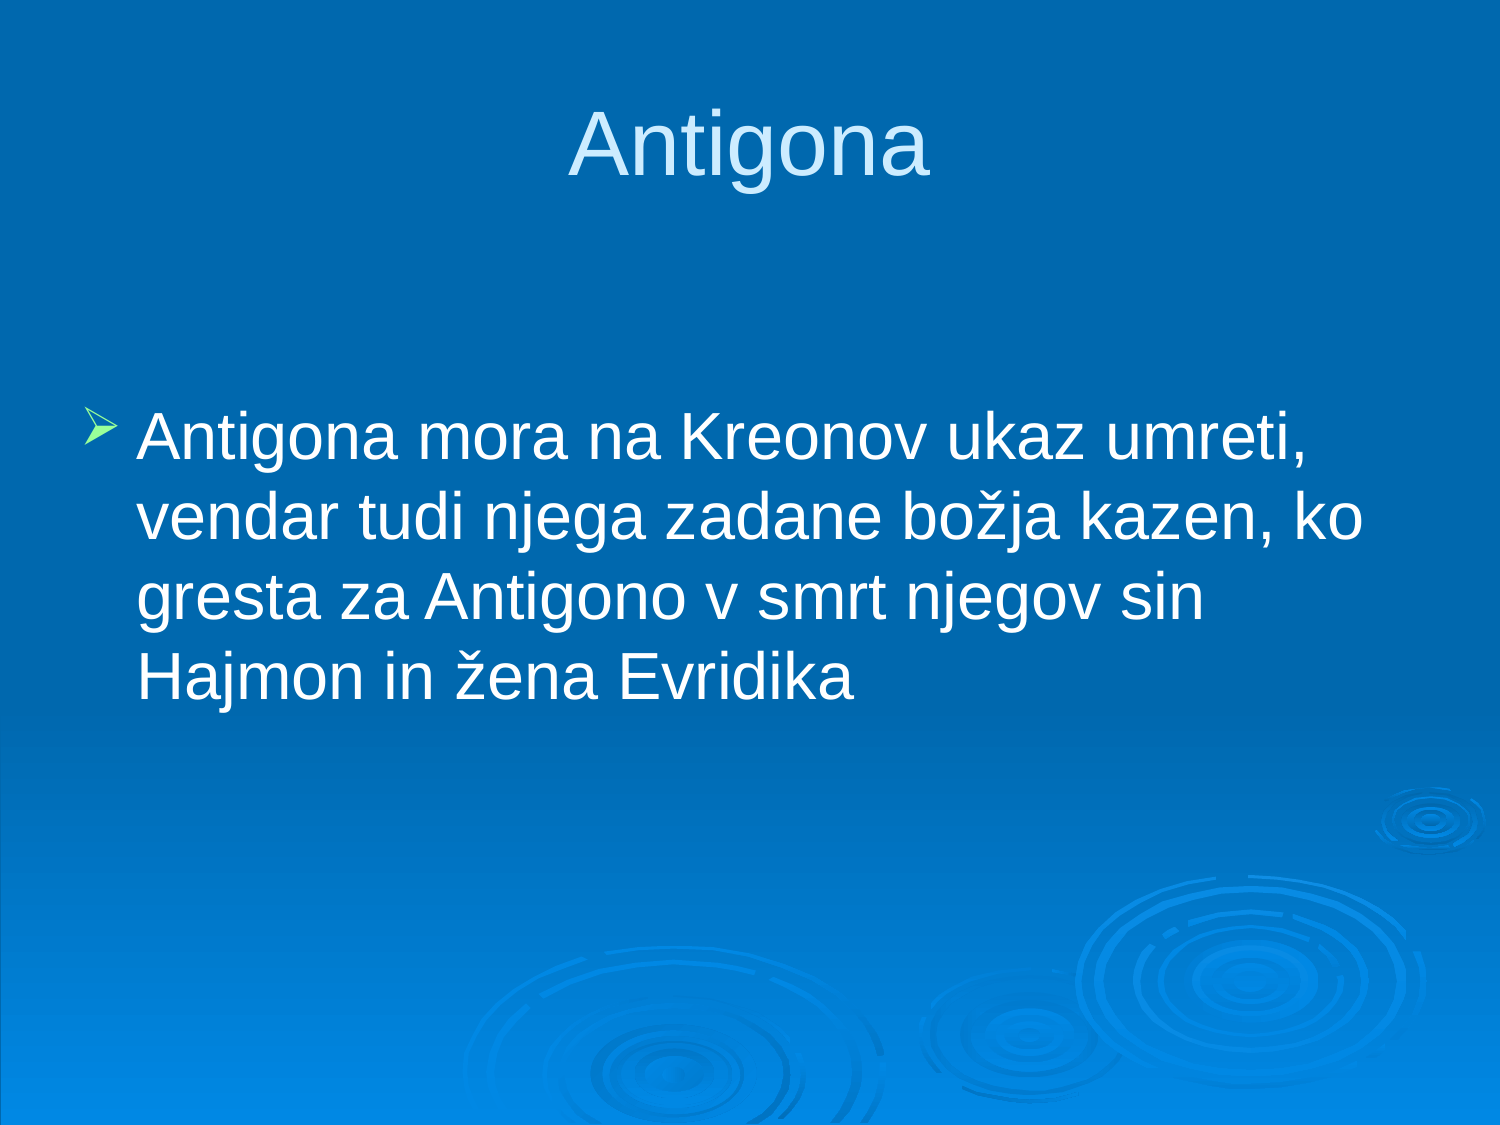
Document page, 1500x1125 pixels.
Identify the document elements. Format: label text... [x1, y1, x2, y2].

title Antigona [75, 45, 1425, 233]
list Antigona mora na Kreonov ukaz umreti, vendar tudi njega zadane božja kazen, ko gresta za Antigono v smrt njegov sin Hajmon in žena Evridika [64, 385, 1415, 1031]
